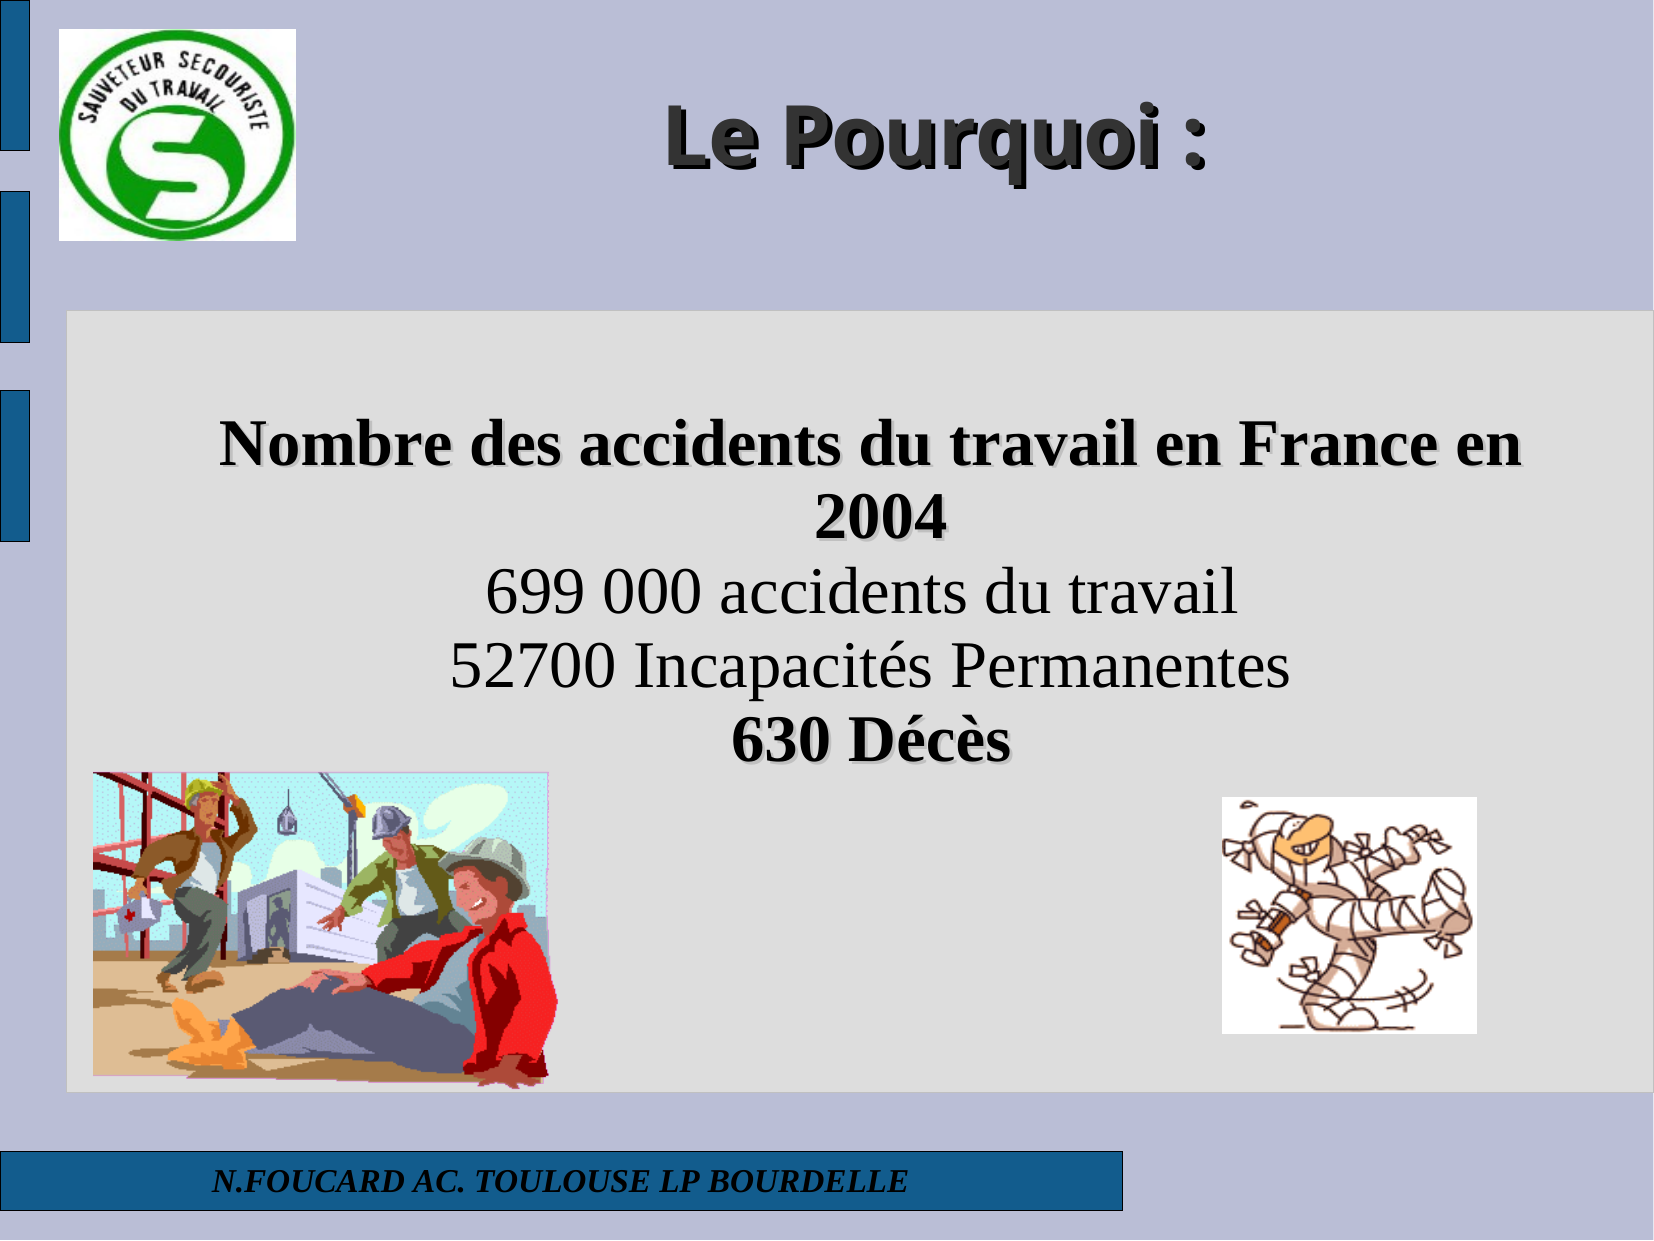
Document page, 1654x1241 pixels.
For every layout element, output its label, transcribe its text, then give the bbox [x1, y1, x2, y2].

picture [59, 29, 296, 241]
title Le Pourquoi : [295, 36, 1595, 229]
picture [93, 767, 562, 1093]
picture [1222, 797, 1477, 1034]
subtitle Nombre des accidents du travail en France en 2004 699 000 accidents du travail 52700 Incapacités Permanentes 630 Décès [147, 354, 1560, 827]
